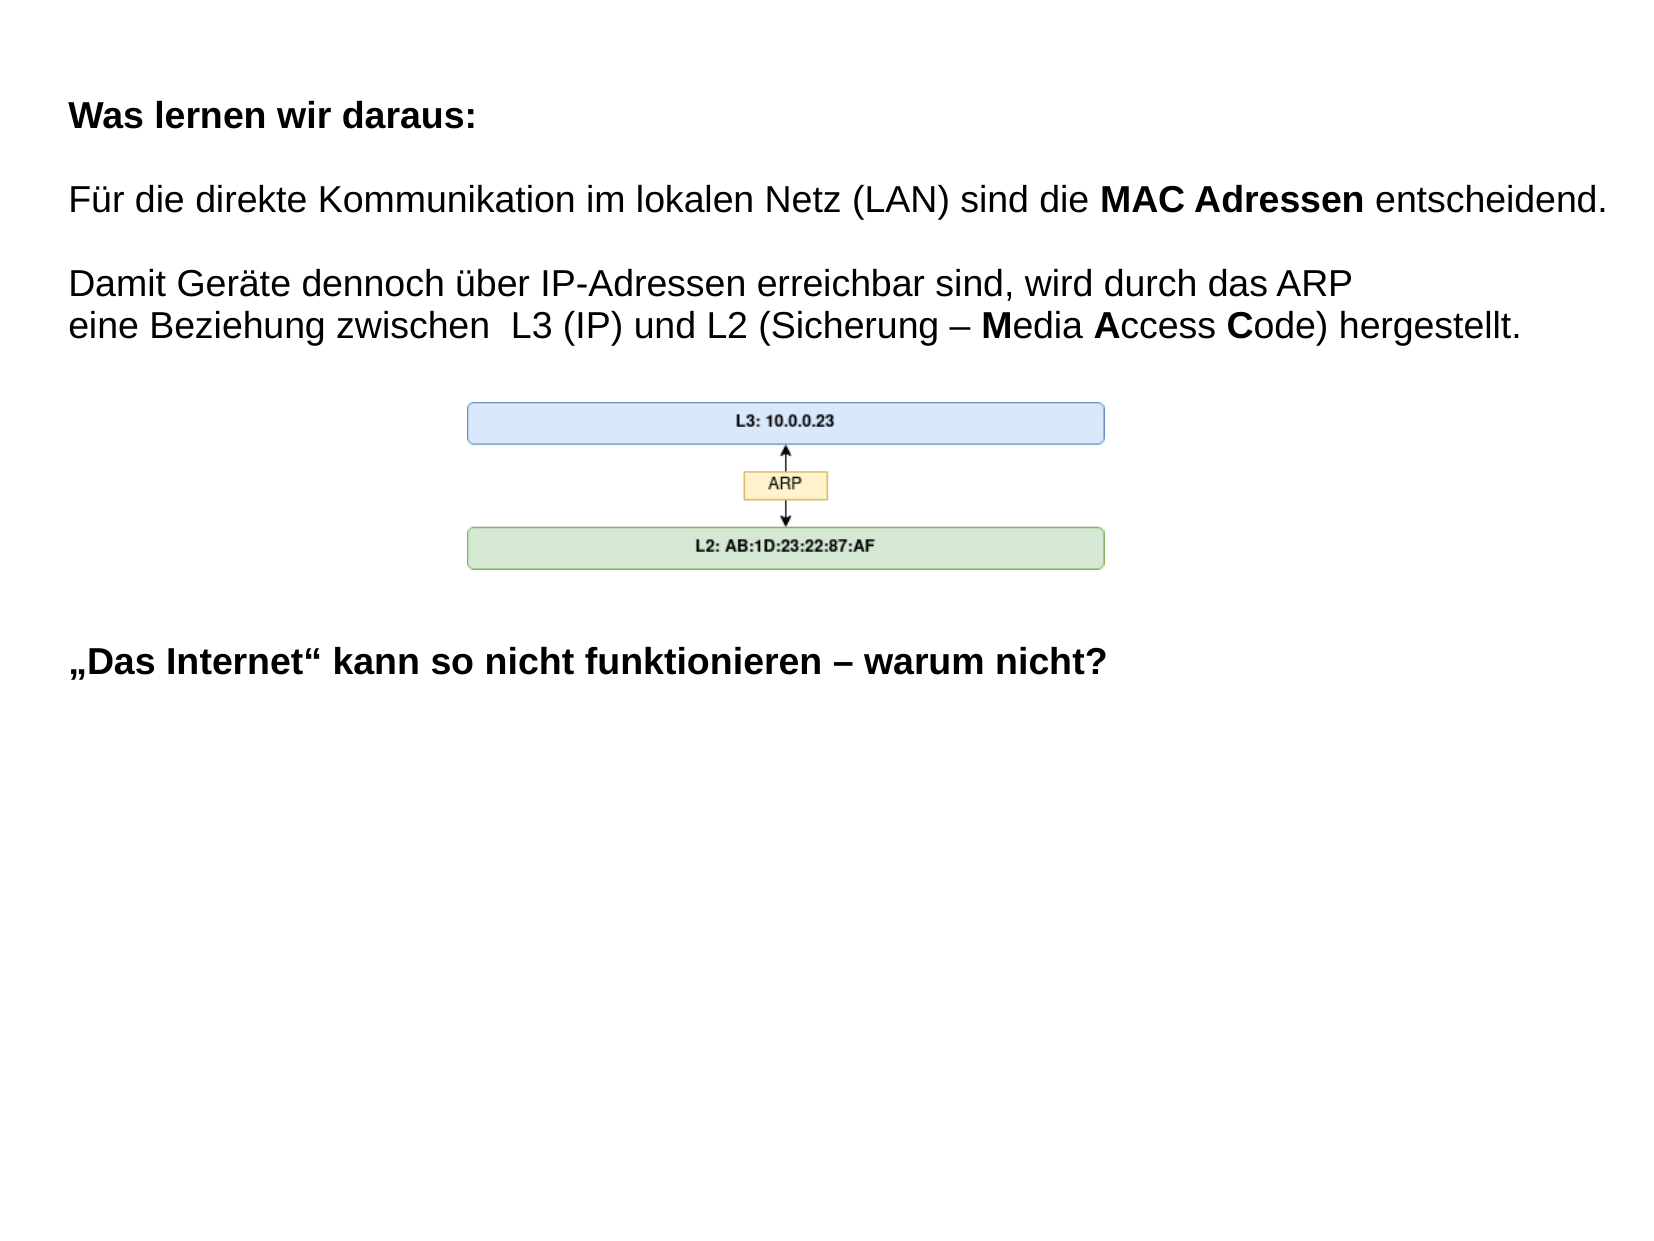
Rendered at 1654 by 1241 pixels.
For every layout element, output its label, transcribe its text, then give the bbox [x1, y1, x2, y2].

text_box Was lernen wir daraus: Für die direkte Kommunikation im lokalen Netz (LAN) sind die MAC Adressen entscheidend. Damit Geräte dennoch über IP-Adressen erreichbar sind, wird durch das ARP eine Beziehung zwischen L3 (IP) und L2 (Sicherung – Media Access Code) hergestellt. „Das Internet“ kann so nicht funktionieren – warum nicht? [53, 87, 1623, 690]
picture [467, 402, 1105, 570]
